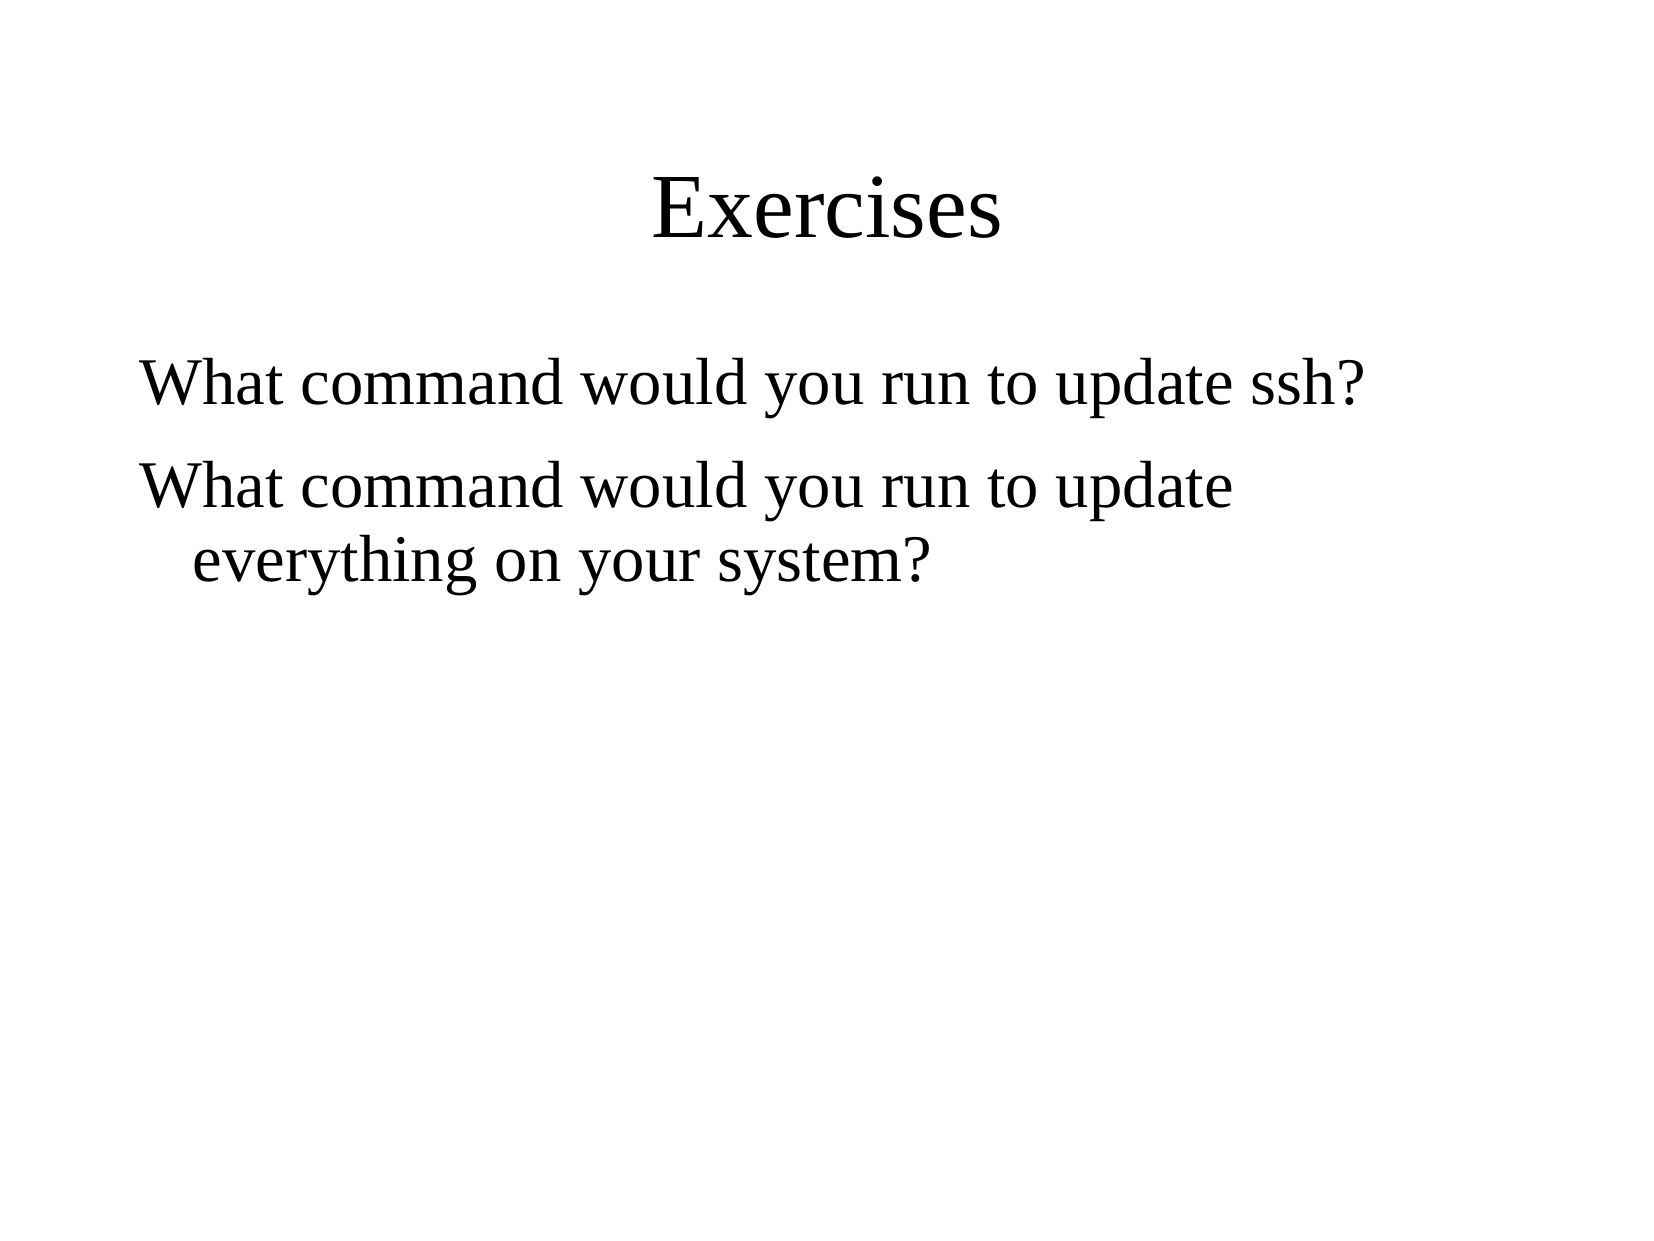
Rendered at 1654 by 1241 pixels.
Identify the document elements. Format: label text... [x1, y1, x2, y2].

title Exercises [121, 102, 1534, 311]
list What command would you run to update ssh? What command would you run to update everything on your system? [121, 344, 1534, 1127]
